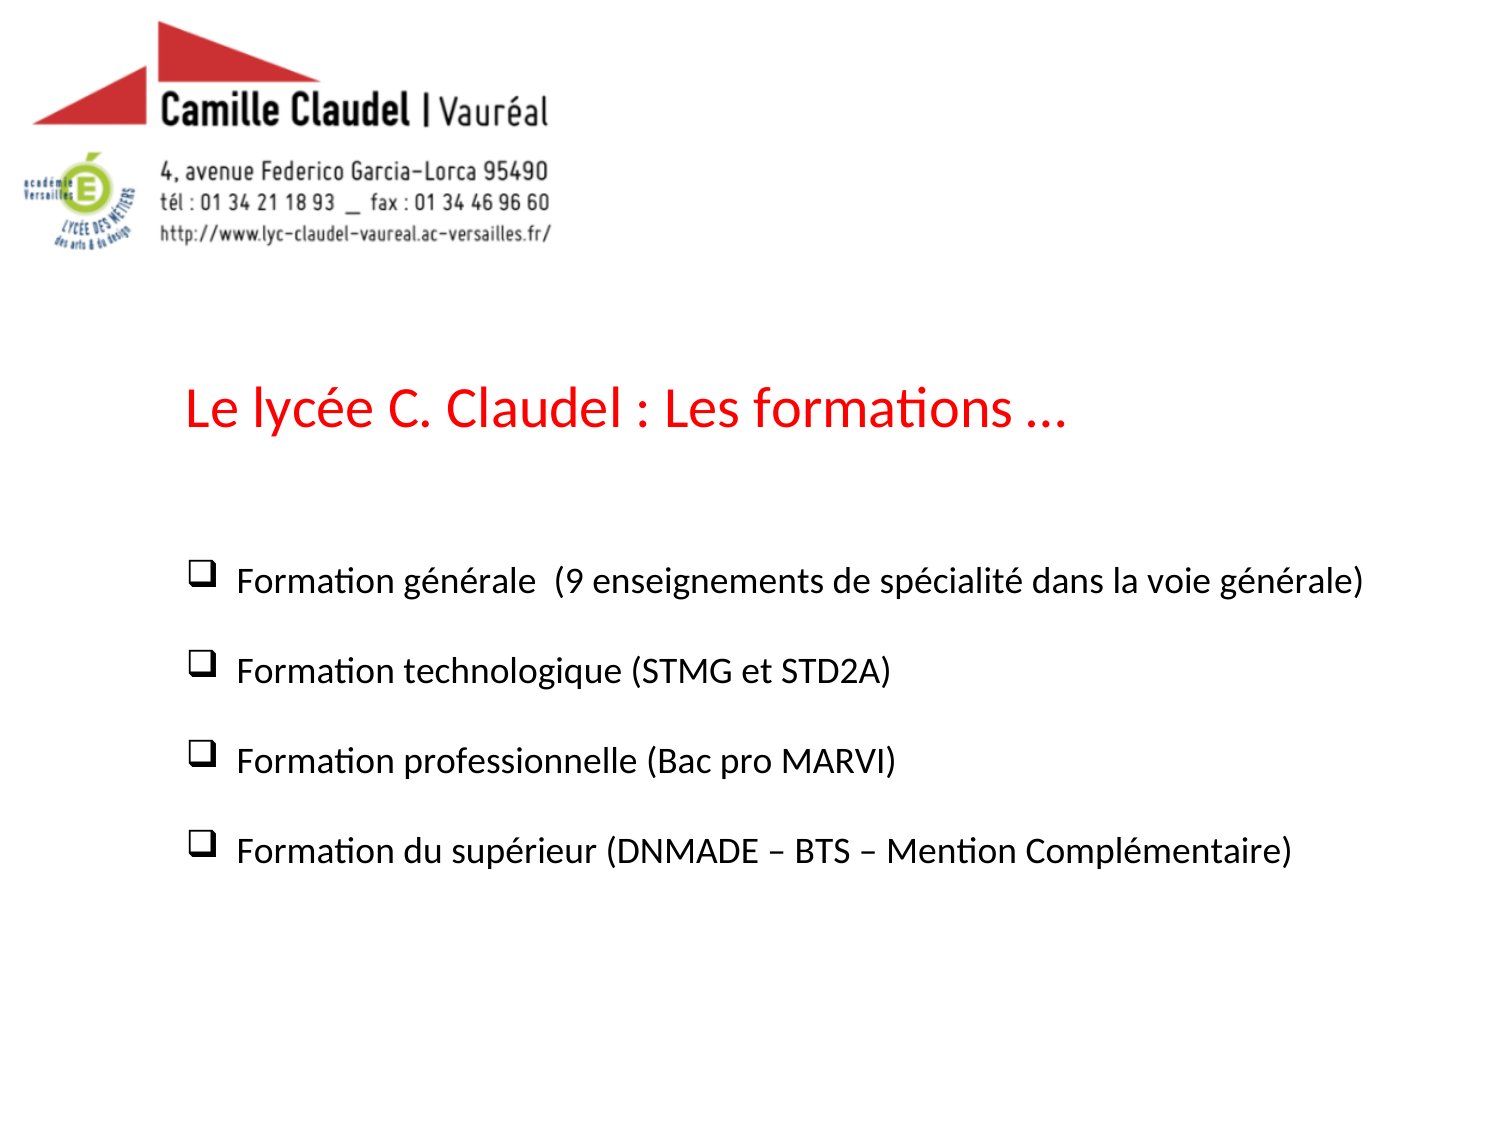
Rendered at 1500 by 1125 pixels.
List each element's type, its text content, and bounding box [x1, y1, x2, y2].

text_box Le lycée C. Claudel : Les formations … [171, 361, 1341, 448]
picture [0, 0, 580, 274]
text_box Formation générale (9 enseignements de spécialité dans la voie générale) Formation technologique (STMG et STD2A) Formation professionnelle (Bac pro MARVI) Formation du supérieur (DNMADE – BTS – Mention Complémentaire) [171, 503, 1424, 879]
